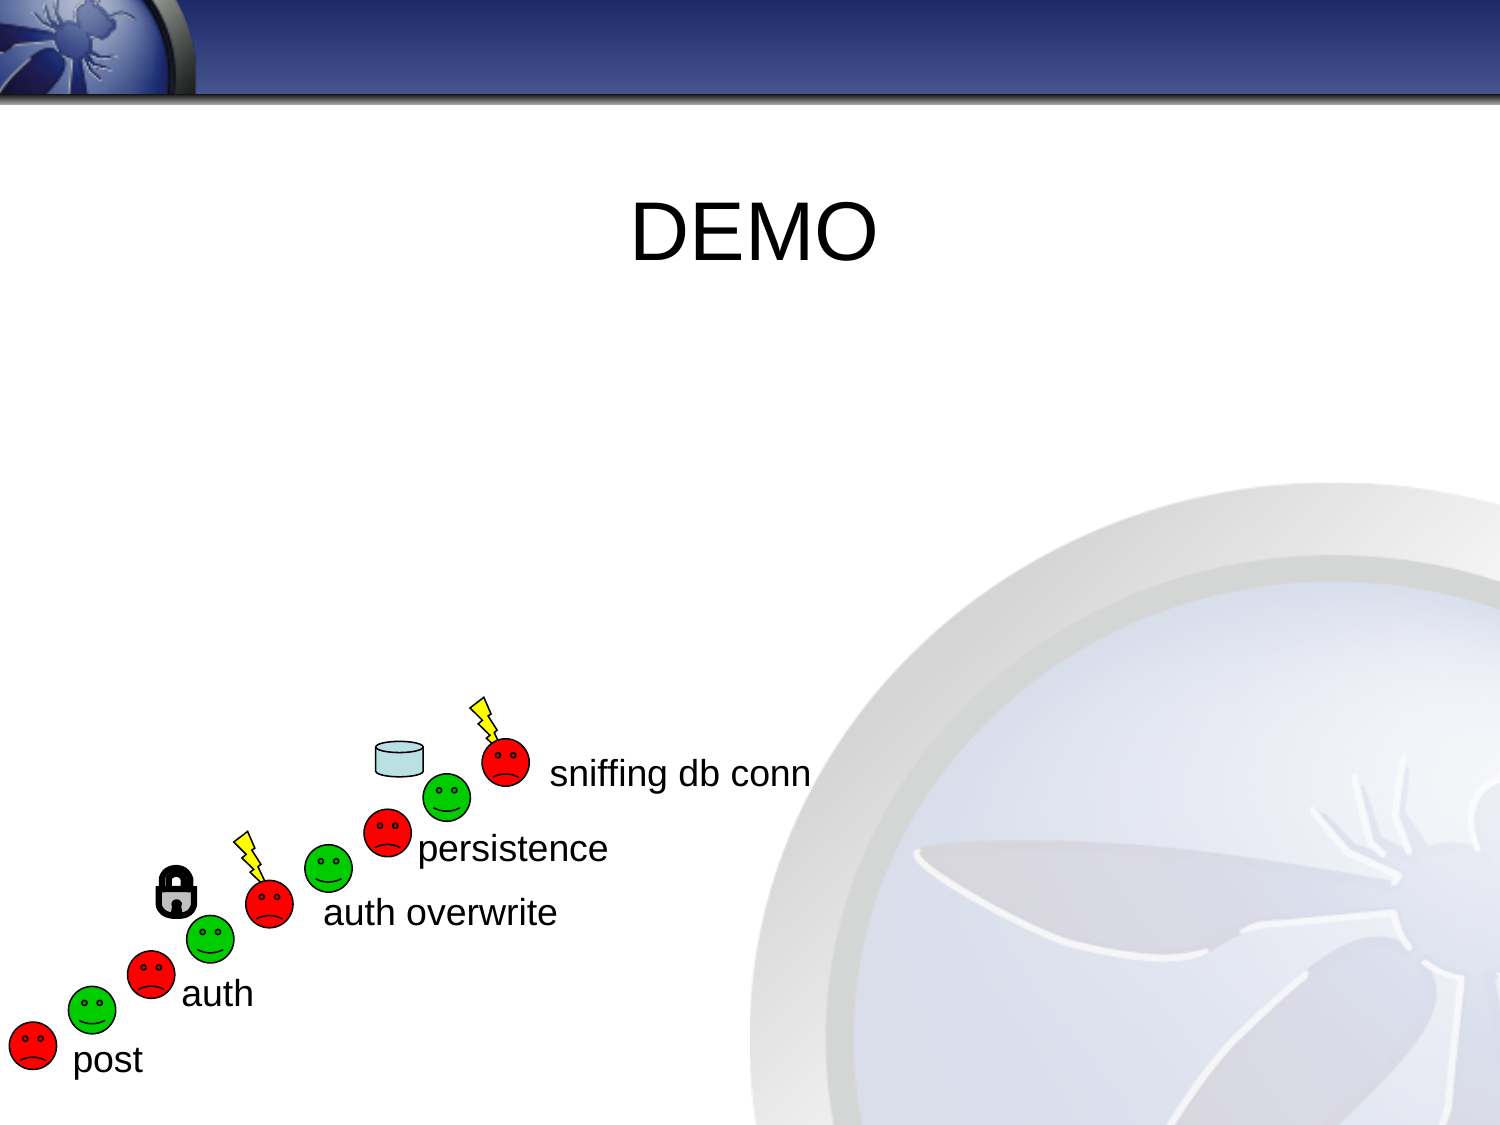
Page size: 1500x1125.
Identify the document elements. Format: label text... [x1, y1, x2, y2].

text_box [68, 986, 116, 1034]
text_box post [57, 1027, 159, 1088]
text_box auth [166, 961, 270, 1022]
text_box [470, 697, 530, 787]
text_box [304, 844, 353, 881]
text_box auth overwrite [308, 880, 573, 941]
text_box DEMO [615, 170, 991, 286]
text_box [127, 950, 175, 999]
text_box [9, 1022, 57, 1070]
text_box [375, 741, 424, 777]
text_box sniffing db conn [534, 741, 827, 802]
text_box [423, 773, 471, 822]
text_box persistence [402, 816, 624, 877]
text_box [364, 809, 412, 857]
text_box [158, 868, 195, 916]
text_box [186, 915, 234, 963]
text_box [233, 831, 294, 928]
picture [750, 479, 1500, 1125]
picture [0, 0, 198, 95]
